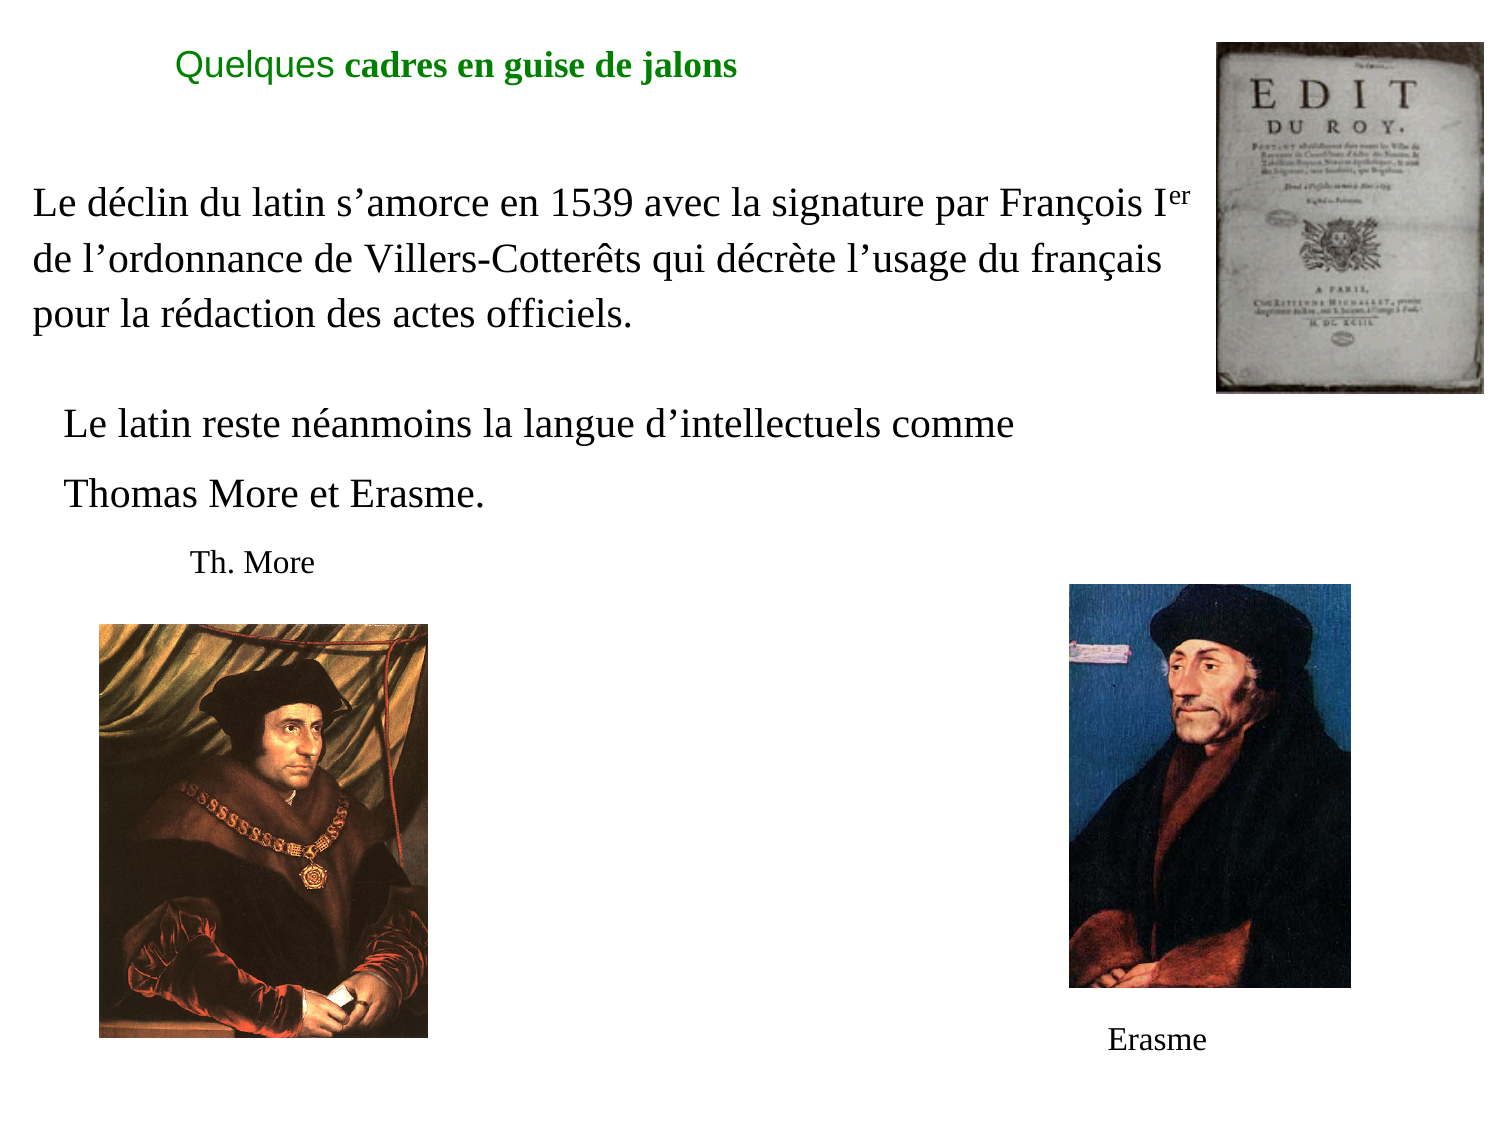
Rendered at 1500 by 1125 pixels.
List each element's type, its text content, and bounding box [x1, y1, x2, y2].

picture [99, 624, 428, 1038]
text_box Erasme [1092, 1013, 1256, 1065]
picture [1069, 584, 1351, 988]
picture [1216, 42, 1484, 395]
text_box Quelques cadres en guise de jalons [50, 37, 863, 94]
text_box Le latin reste néanmoins la langue d’intellectuels comme Thomas More et Erasme. [48, 394, 1174, 520]
text_box Th. More [174, 537, 338, 589]
text_box Le déclin du latin s’amorce en 1539 avec la signature par François Ier de l’ordonnance de Villers-Cotterêts qui décrète l’usage du français pour la rédaction des actes officiels. [17, 173, 1216, 349]
